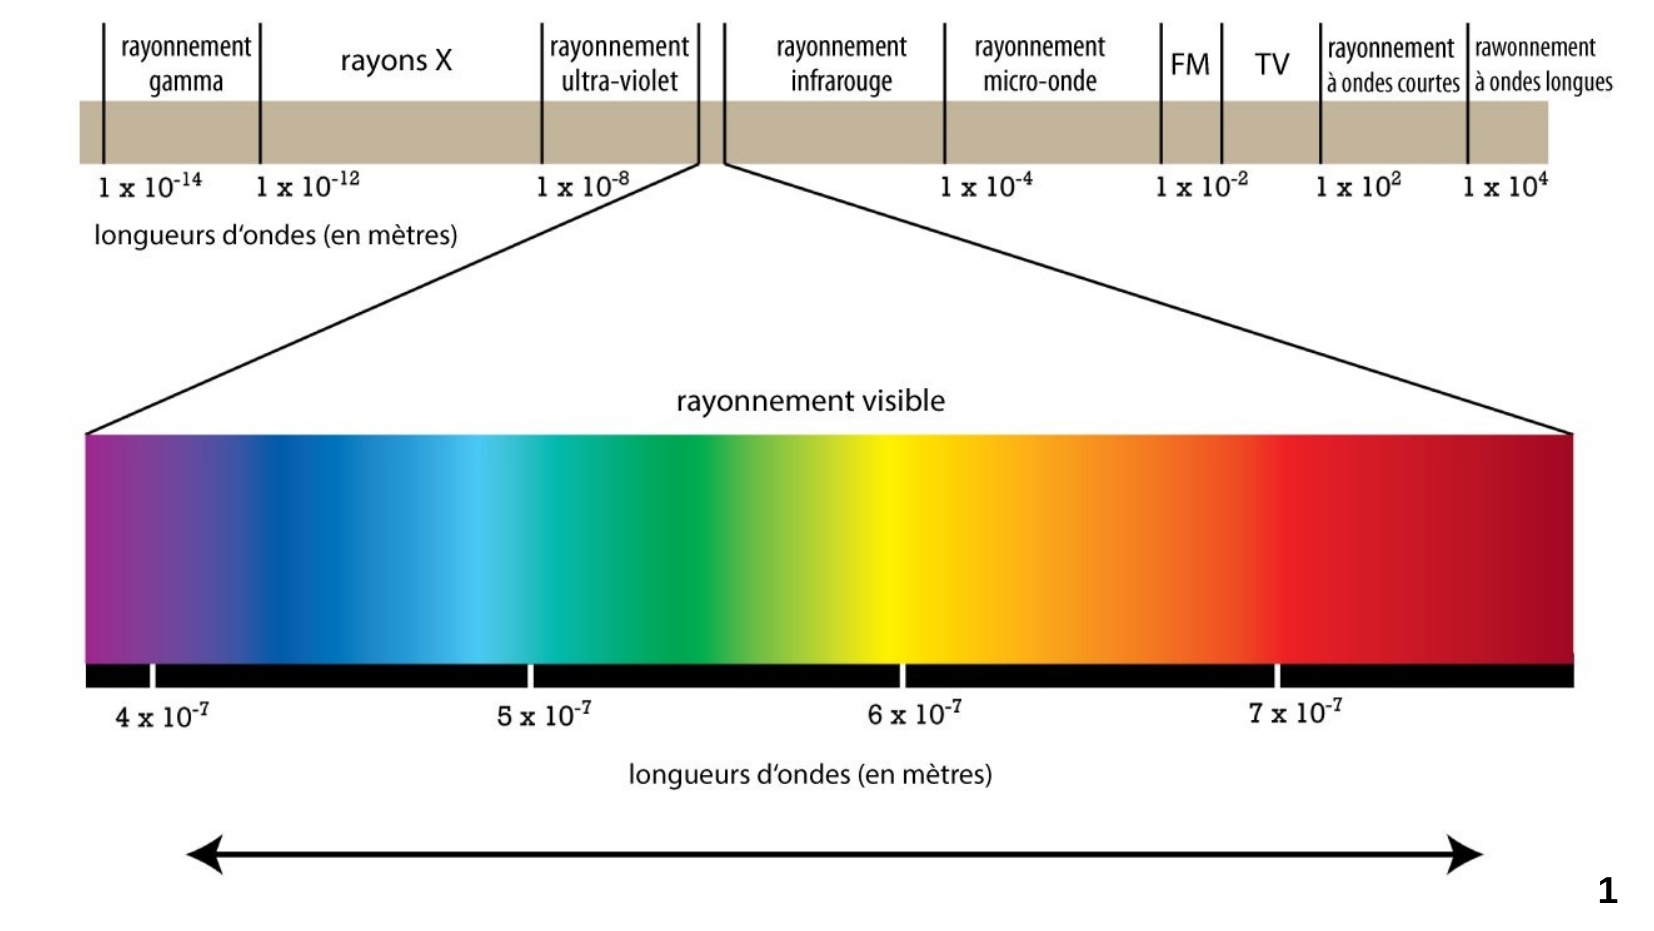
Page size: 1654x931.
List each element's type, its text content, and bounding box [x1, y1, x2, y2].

picture [31, 19, 1627, 913]
text_box 1 [1582, 862, 1634, 920]
